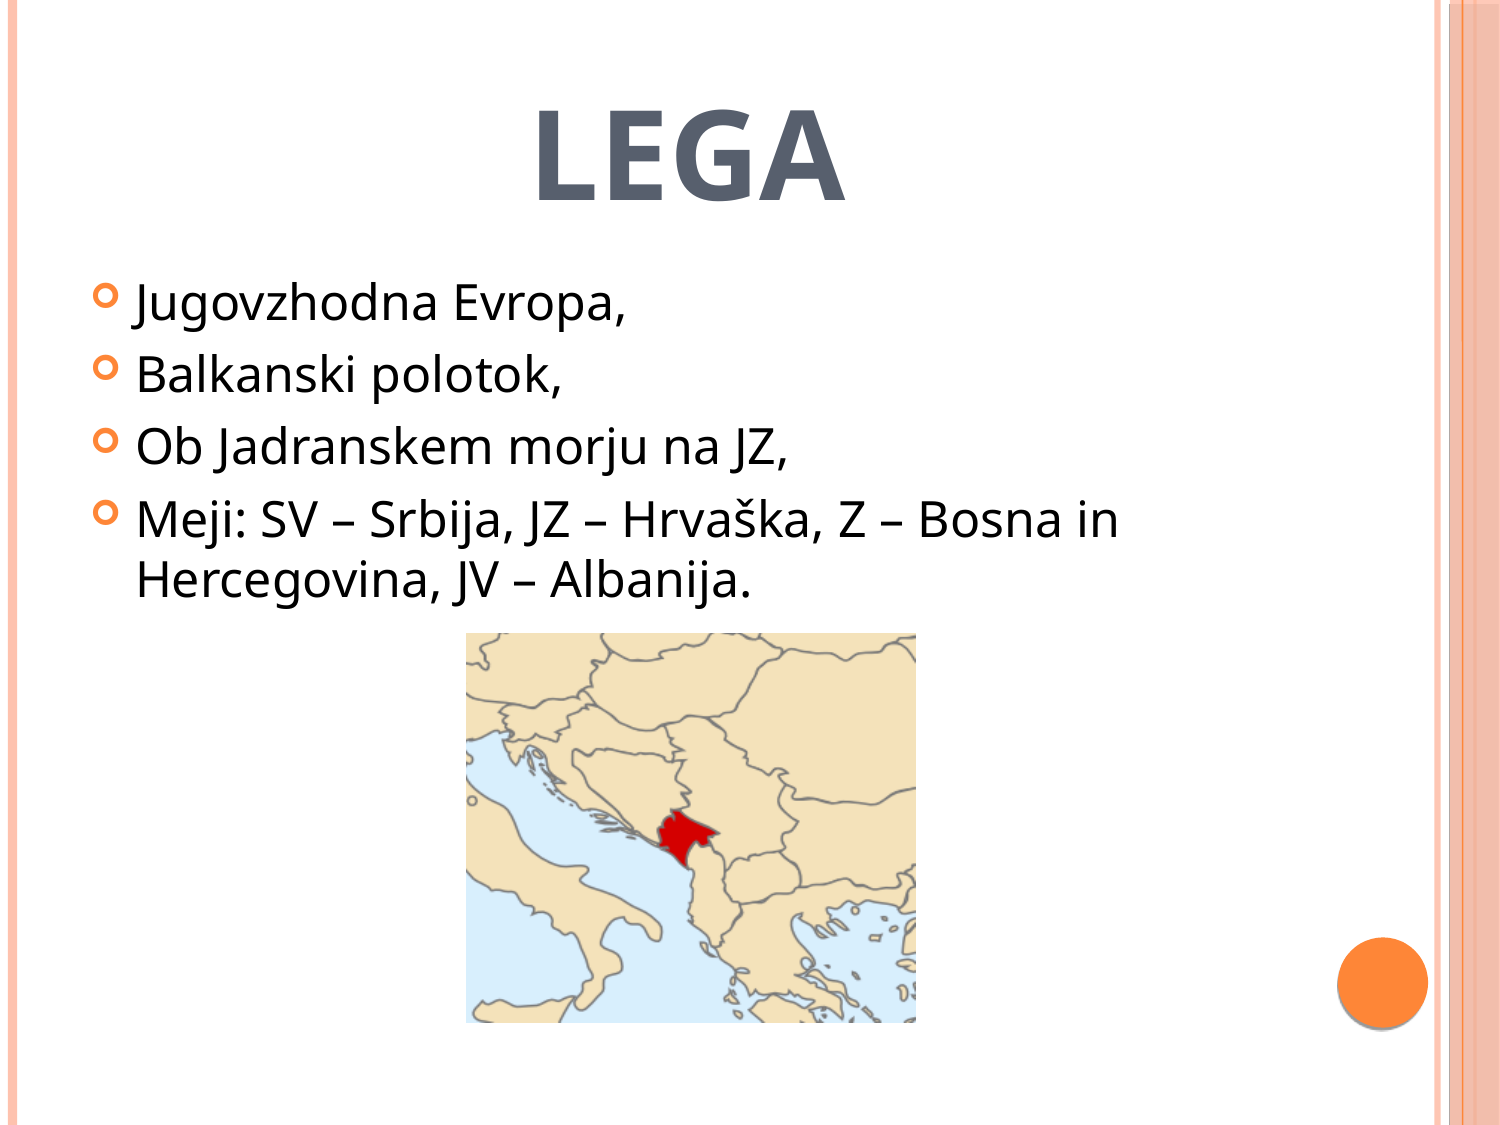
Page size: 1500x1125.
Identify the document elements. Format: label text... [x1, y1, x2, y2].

title Lega [75, 45, 1300, 233]
picture [466, 633, 916, 1023]
list Jugovzhodna Evropa, Balkanski polotok, Ob Jadranskem morju na JZ, Meji: SV – Srbija, JZ – Hrvaška, Z – Bosna in Hercegovina, JV – Albanija. [75, 262, 1300, 1062]
